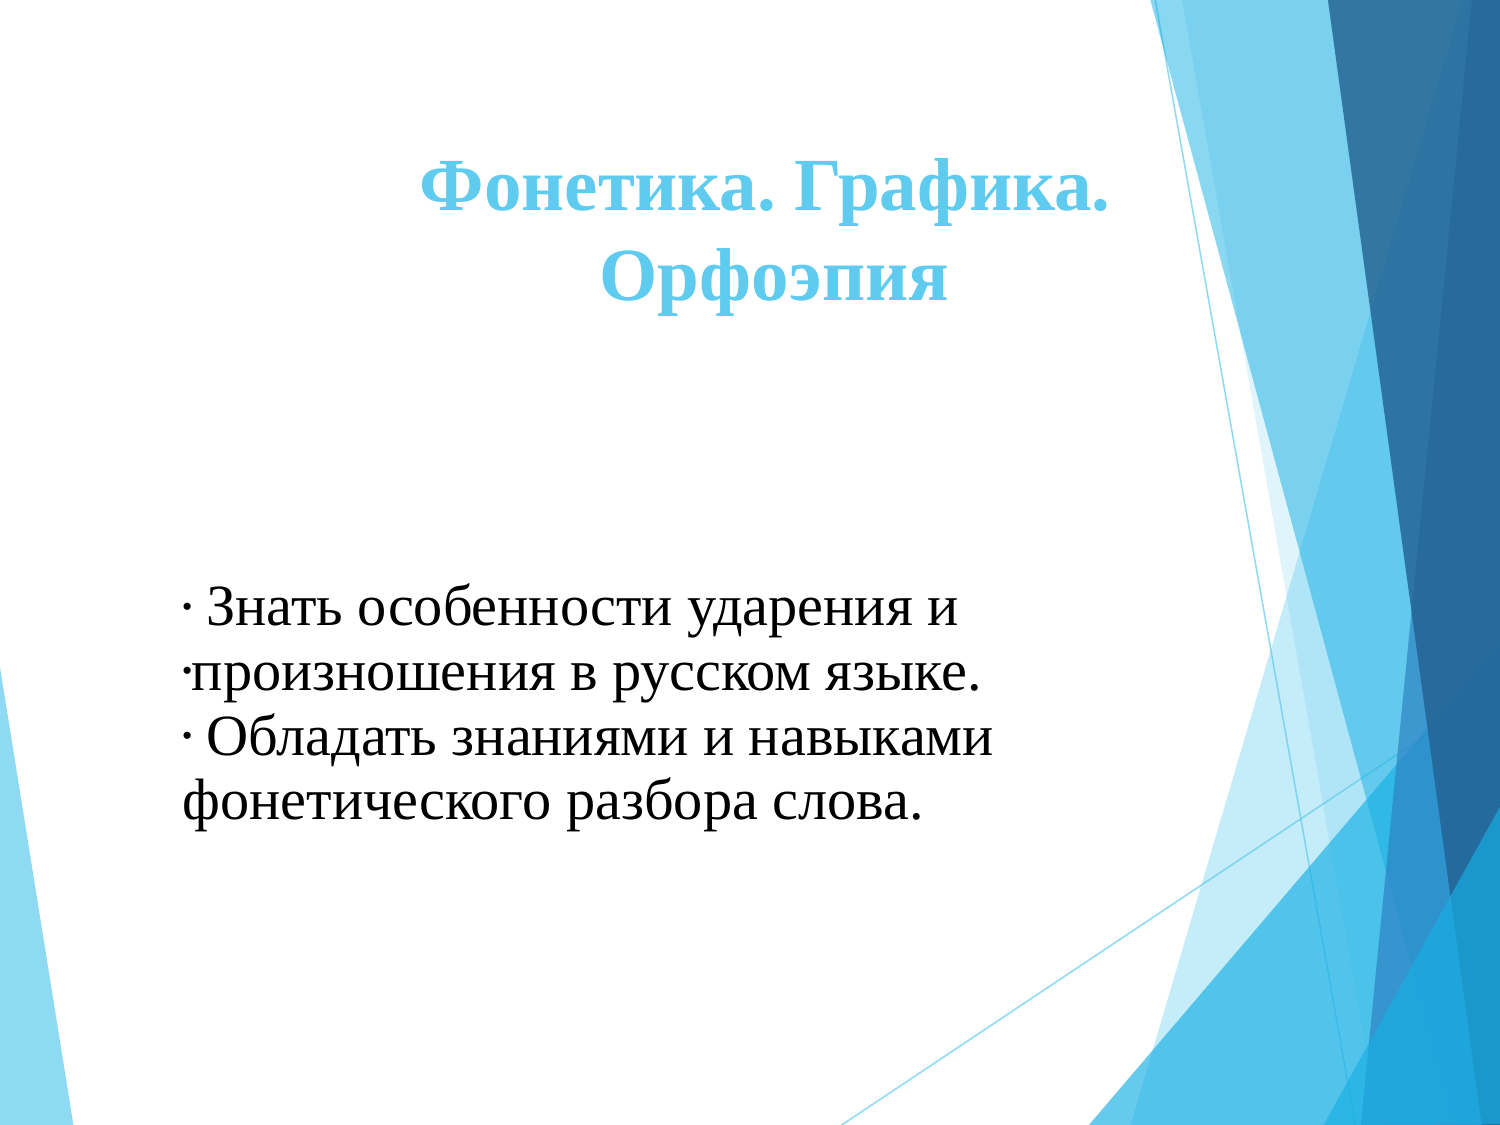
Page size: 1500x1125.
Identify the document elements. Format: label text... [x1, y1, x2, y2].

title Фонетика. Графика. Орфоэпия [199, 127, 1351, 343]
text_box Знать особенности ударения и произношения в русском языке. Обладать знаниями и навыками фонетического разбора слова. [167, 466, 1362, 1026]
